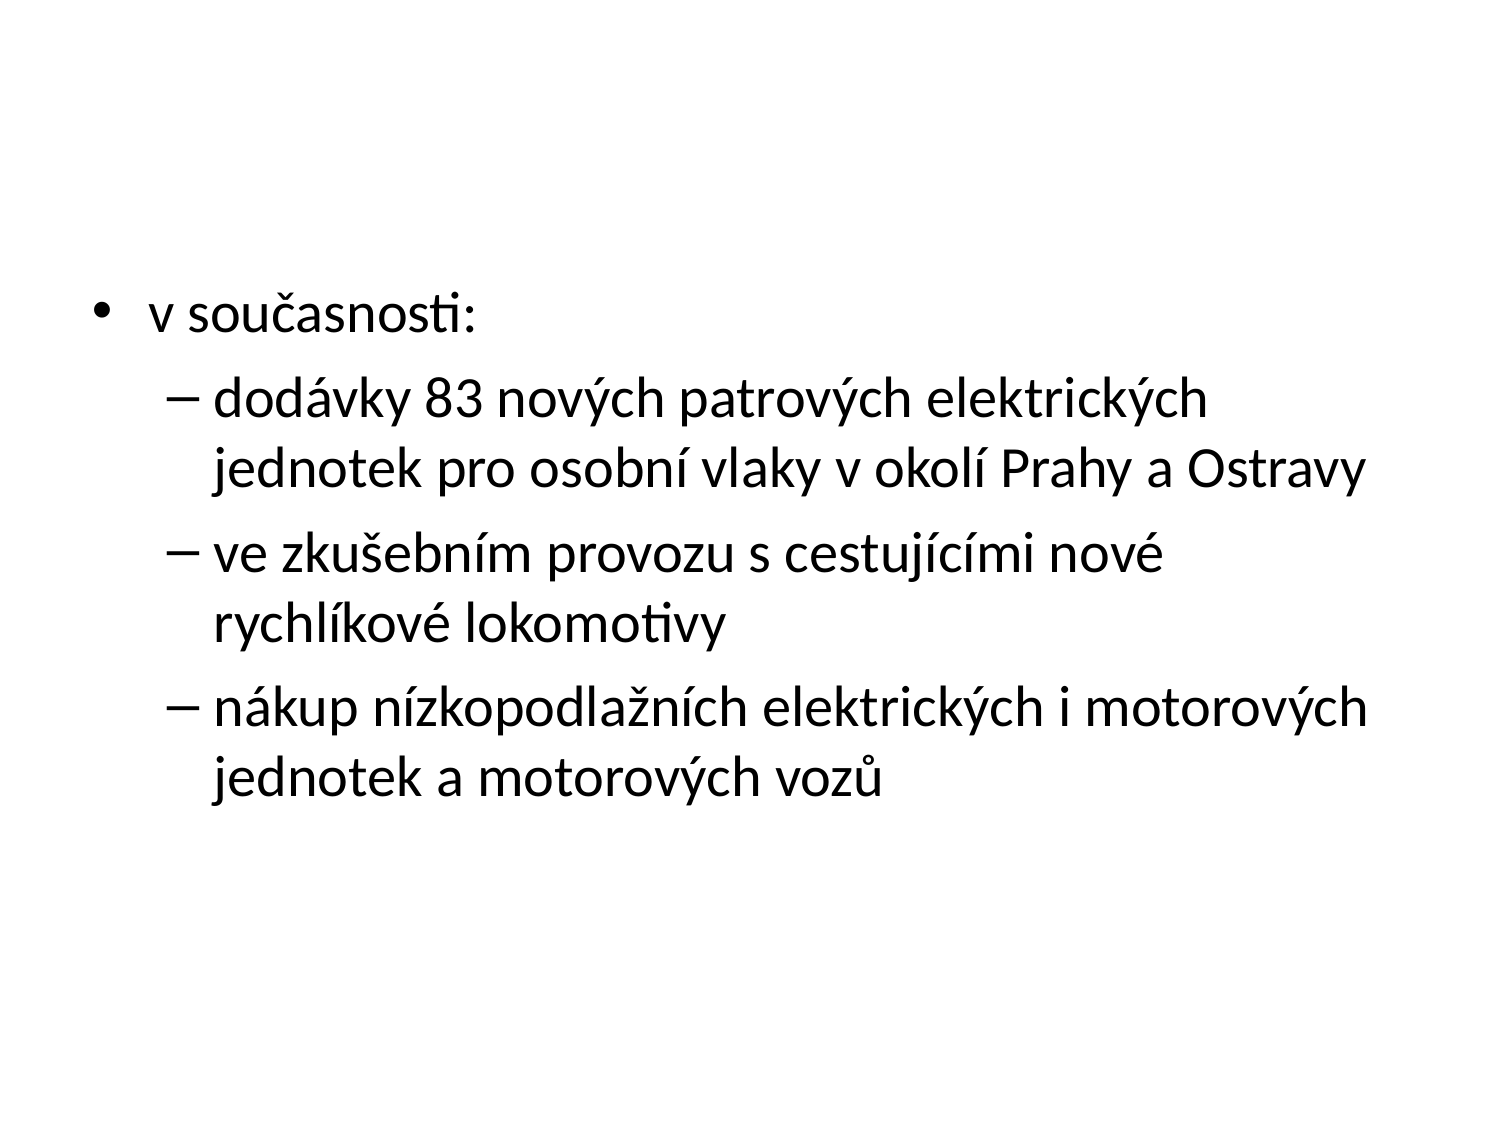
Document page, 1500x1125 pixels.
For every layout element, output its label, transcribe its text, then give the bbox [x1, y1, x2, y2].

list v současnosti: dodávky 83 nových patrových elektrických jednotek pro osobní vlaky v okolí Prahy a Ostravy ve zkušebním provozu s cestujícími nové rychlíkové lokomotivy nákup nízkopodlažních elektrických i motorových jednotek a motorových vozů [76, 267, 1427, 1010]
